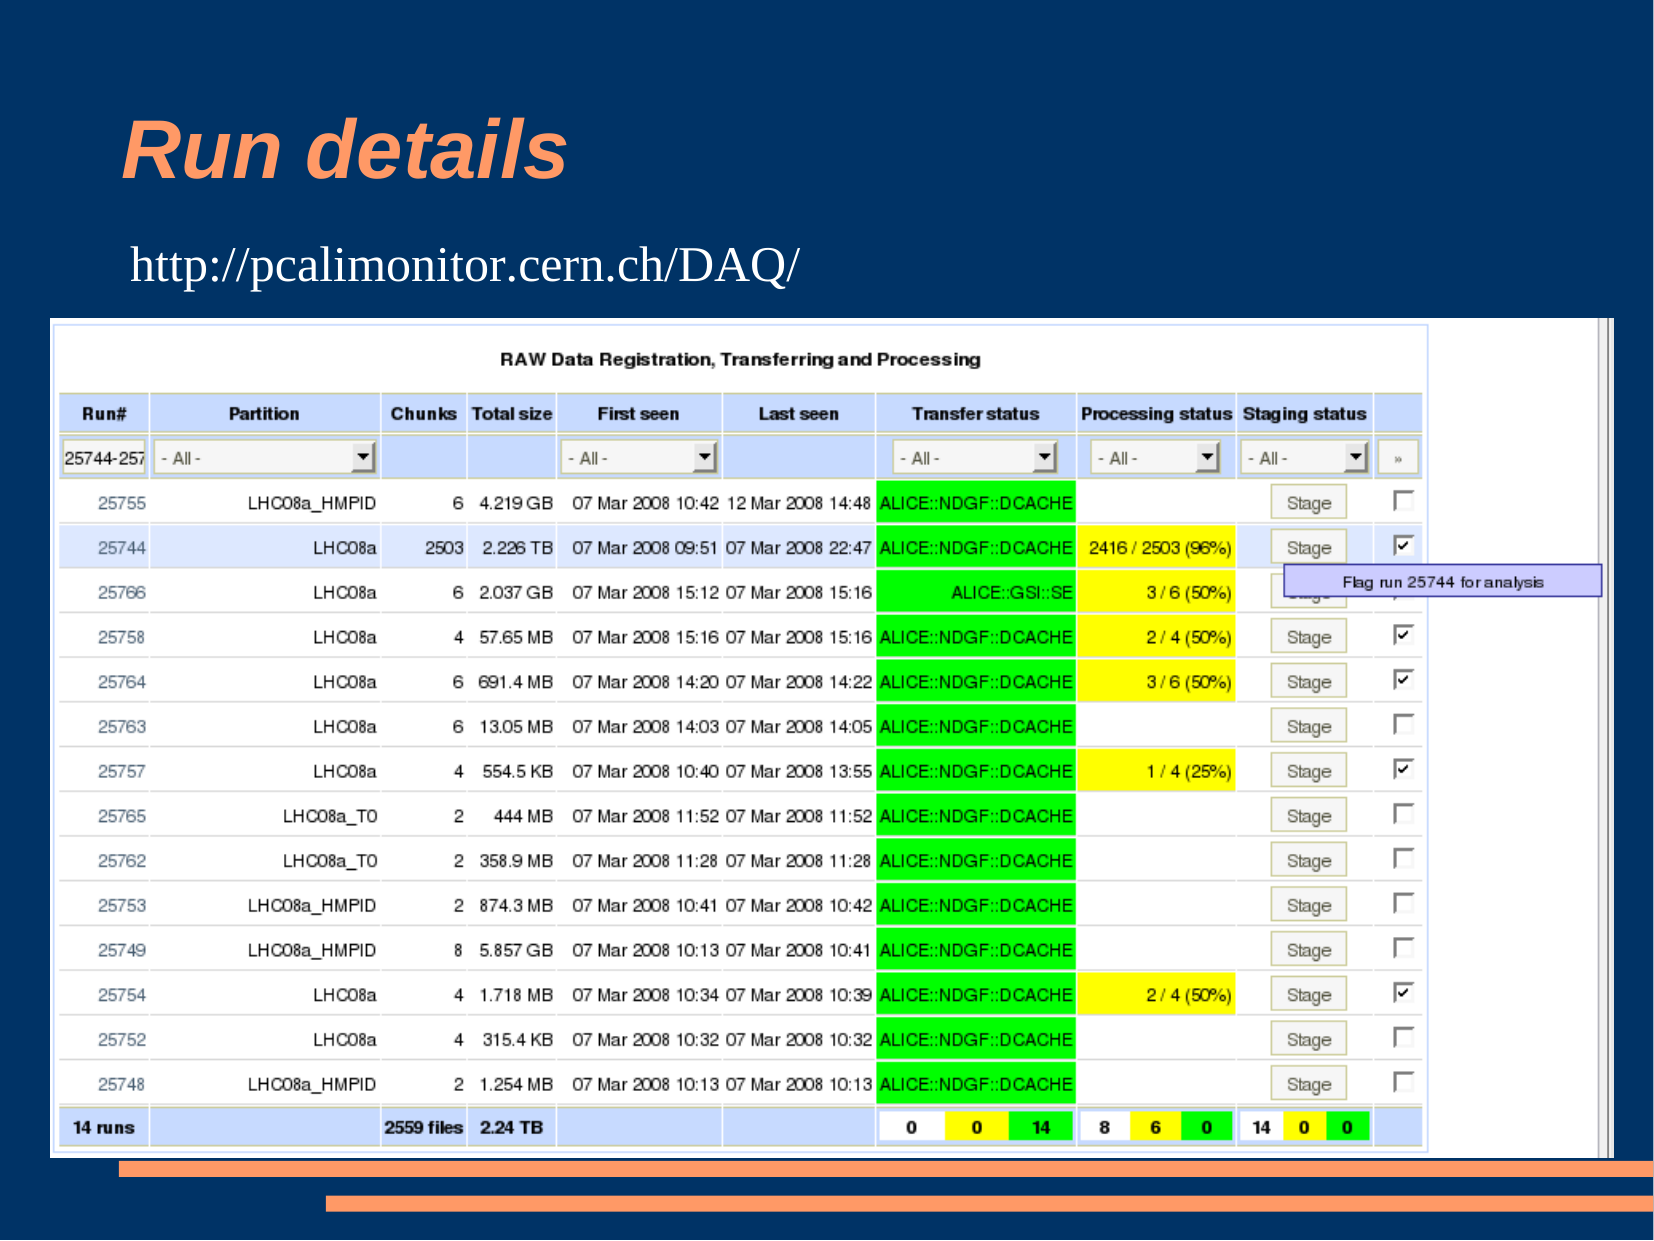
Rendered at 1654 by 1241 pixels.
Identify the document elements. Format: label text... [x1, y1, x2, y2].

text_box http://pcalimonitor.cern.ch/DAQ/ [130, 236, 803, 307]
picture [50, 318, 1614, 1158]
title Run details [121, 46, 1534, 254]
